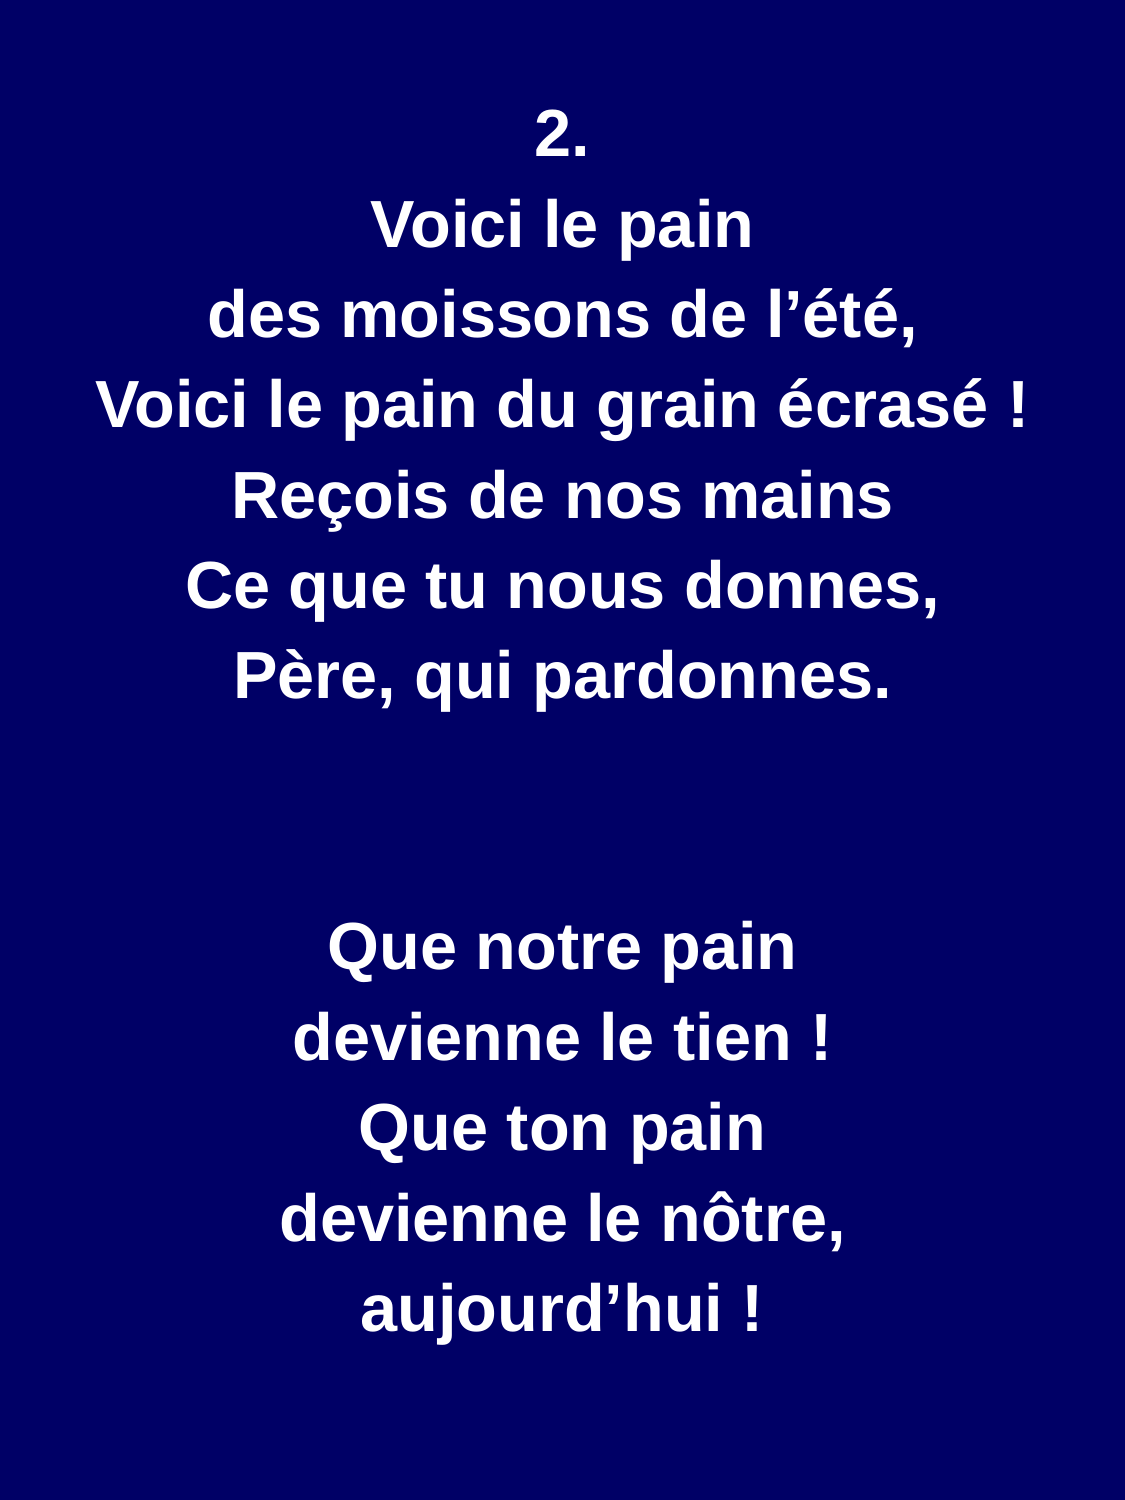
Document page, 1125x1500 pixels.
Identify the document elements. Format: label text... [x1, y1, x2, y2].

text_box 2. Voici le pain des moissons de l’été, Voici le pain du grain écrasé ! Reçois de nos mains Ce que tu nous donnes, Père, qui pardonnes. Que notre pain devienne le tien ! Que ton pain devienne le nôtre, aujourd’hui ! [0, 82, 1125, 1471]
